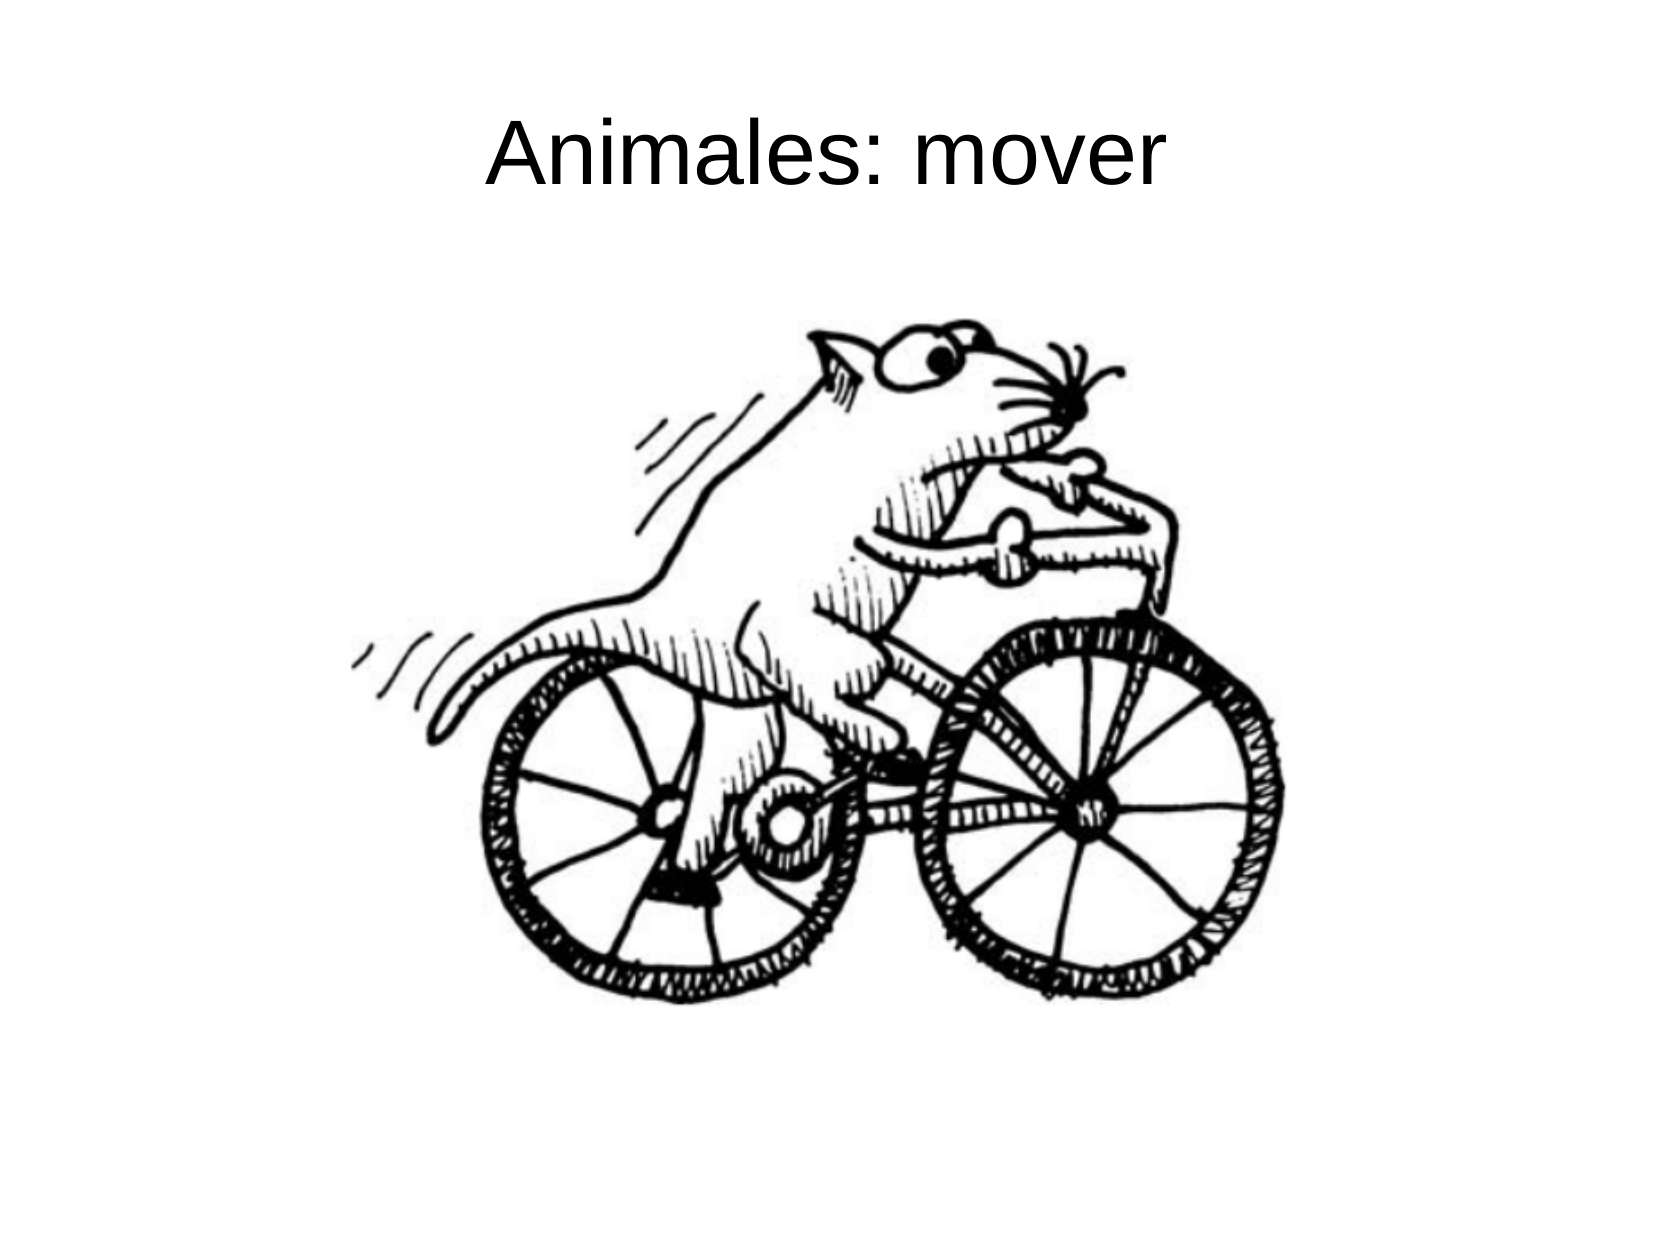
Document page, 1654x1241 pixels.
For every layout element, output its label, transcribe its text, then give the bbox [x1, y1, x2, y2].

picture [321, 290, 1332, 1010]
title Animales: mover [82, 49, 1571, 257]
